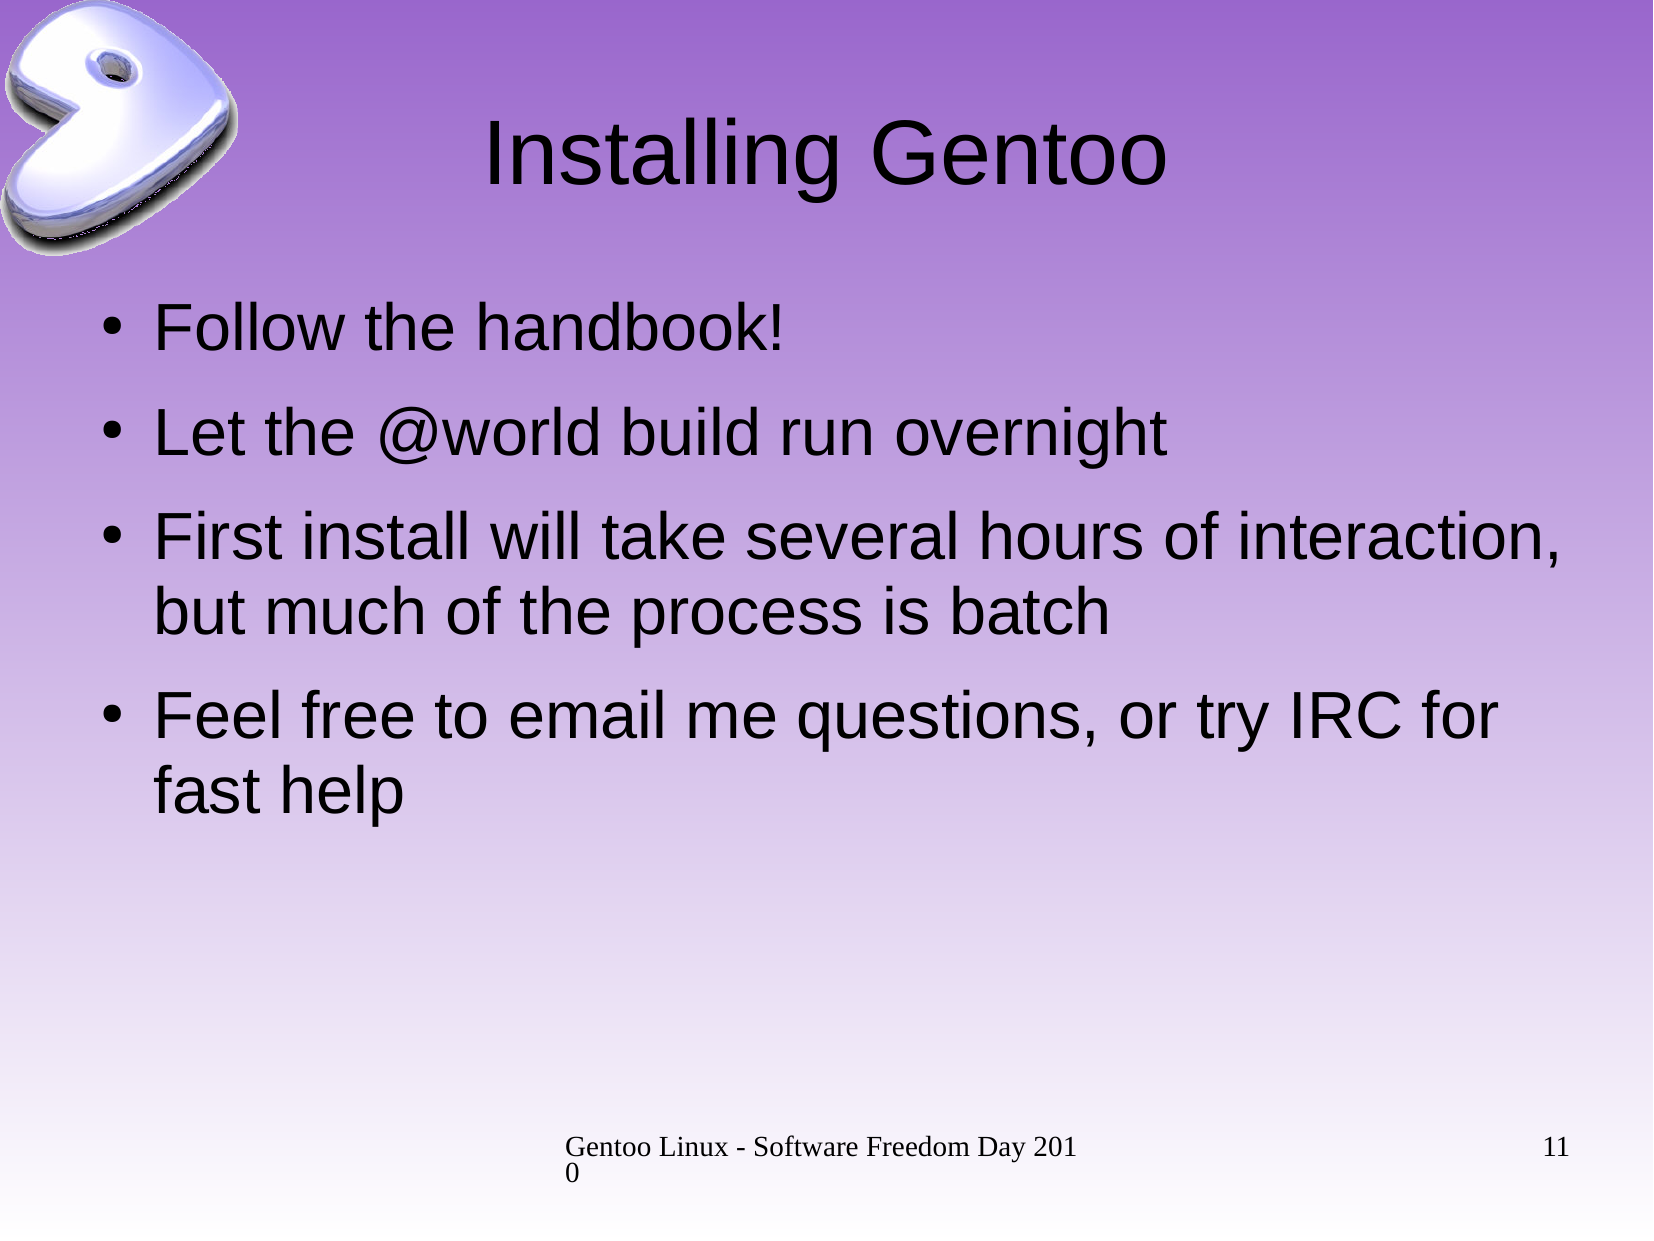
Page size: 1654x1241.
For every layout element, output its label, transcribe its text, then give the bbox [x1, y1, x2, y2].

picture [0, 0, 238, 263]
title Installing Gentoo [82, 49, 1571, 257]
list Follow the handbook! Let the @world build run overnight First install will take several hours of interaction, but much of the process is batch Feel free to email me questions, or try IRC for fast help [82, 290, 1571, 1109]
